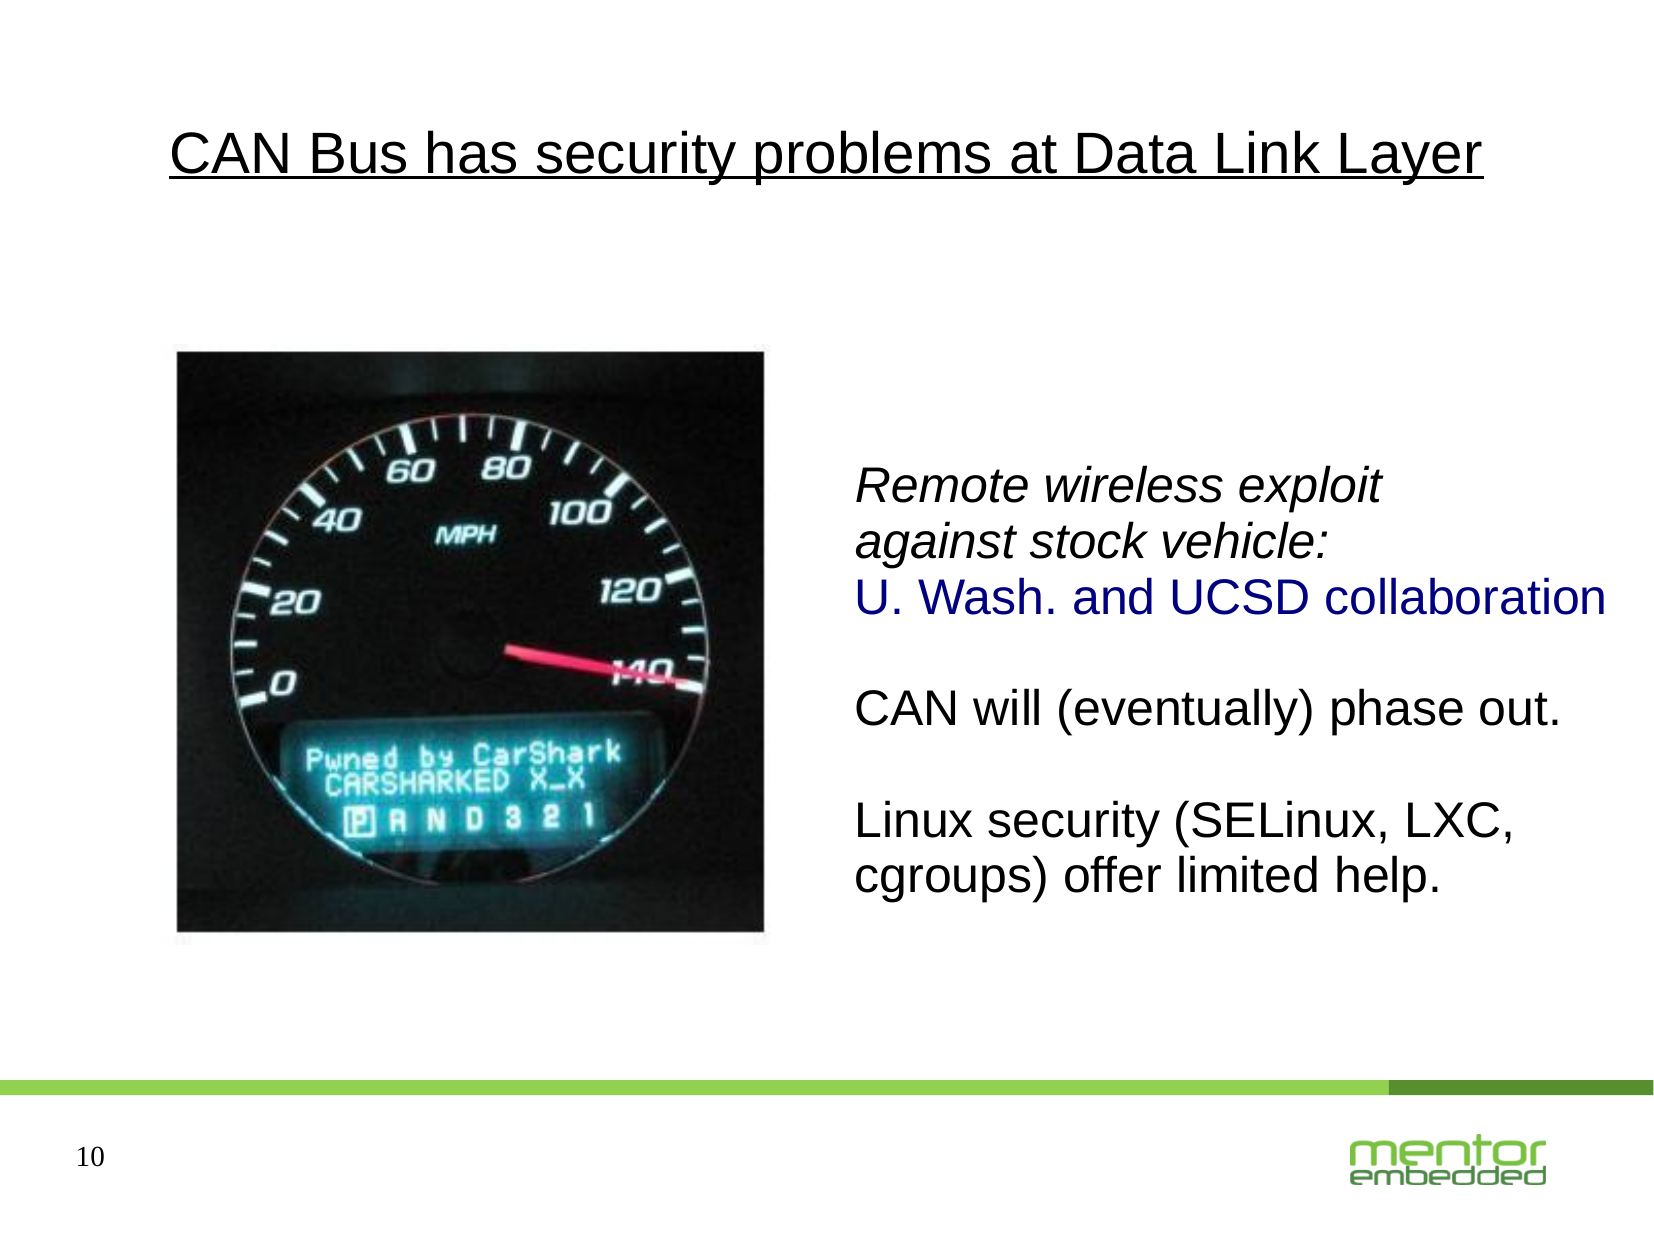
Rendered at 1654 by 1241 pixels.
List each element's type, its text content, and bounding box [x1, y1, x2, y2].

text_box Remote wireless exploit against stock vehicle: U. Wash. and UCSD collaboration CAN will (eventually) phase out. Linux security (SELinux, LXC, cgroups) offer limited help. [840, 450, 1654, 911]
picture [1350, 1134, 1546, 1185]
picture [161, 344, 781, 946]
title CAN Bus has security problems at Data Link Layer [82, 49, 1571, 257]
